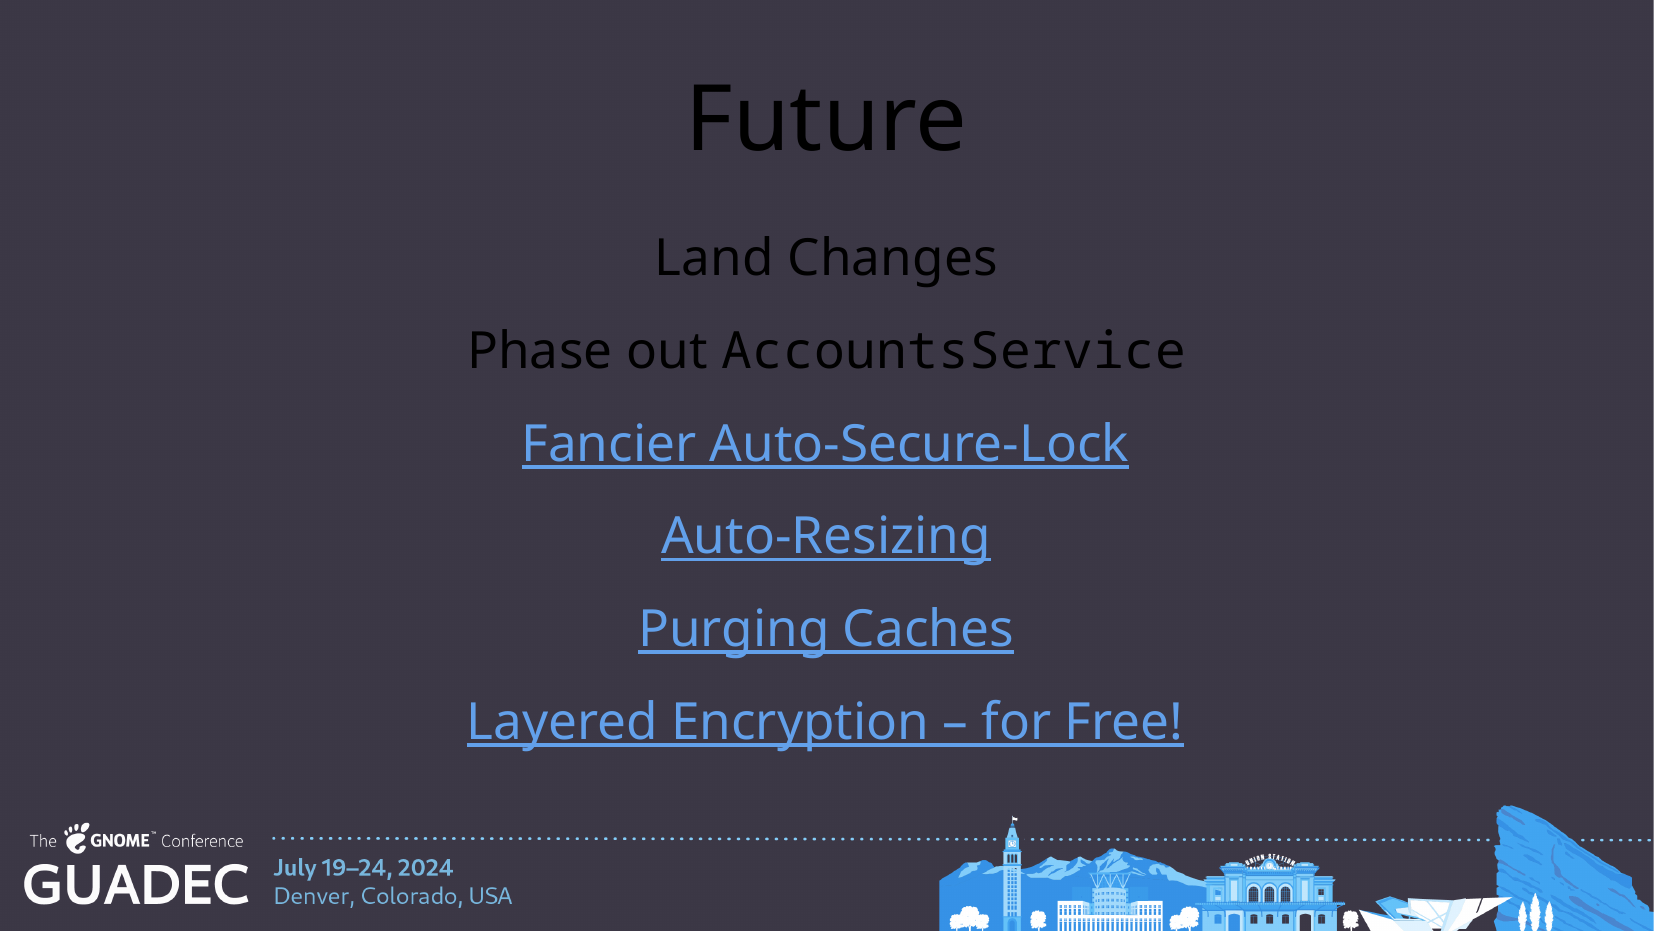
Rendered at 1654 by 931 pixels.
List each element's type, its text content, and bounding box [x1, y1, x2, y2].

title Future [82, 37, 1571, 193]
list Land Changes Phase out AccountsService Fancier Auto-Secure-Lock Auto-Resizing Purging Caches Layered Encryption – for Free! [82, 217, 1571, 758]
picture [0, 0, 1654, 931]
